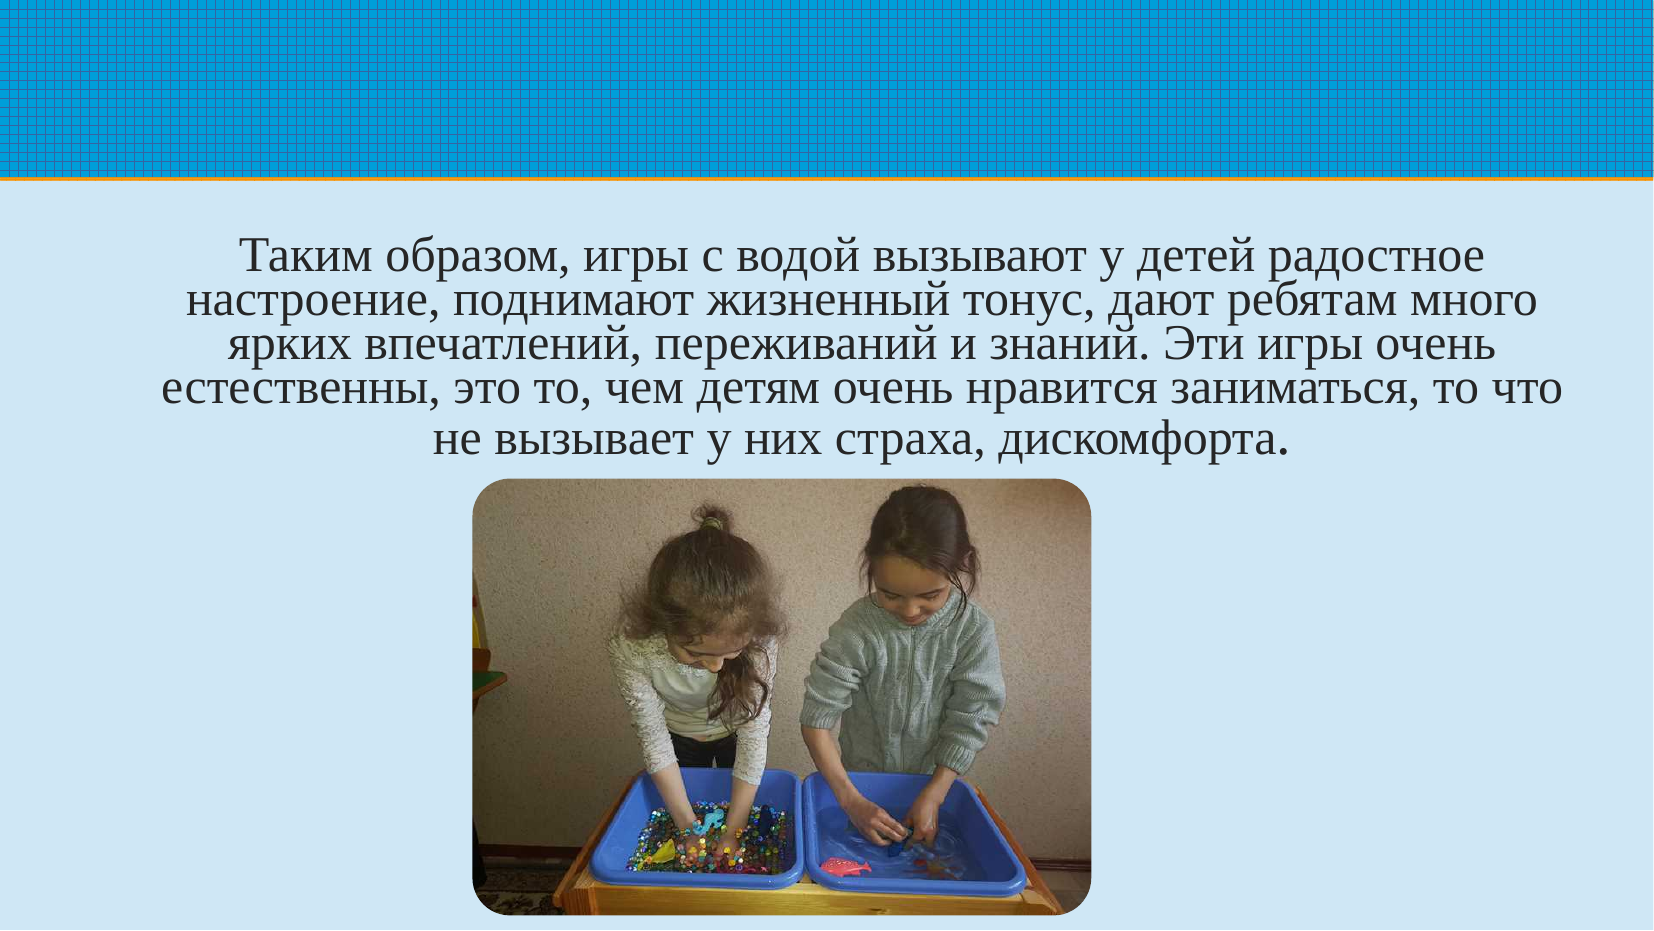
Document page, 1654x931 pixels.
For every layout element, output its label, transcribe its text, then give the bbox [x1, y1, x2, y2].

text_box [472, 478, 1092, 916]
list Таким образом, игры с водой вызывают у детей радостное настроение, поднимают жизненный тонус, дают ребятам много ярких впечатлений, переживаний и знаний. Эти игры очень естественны, это то, чем детям очень нравится заниматься, то что не вызывает у них страха, дискомфорта. [88, 236, 1565, 813]
